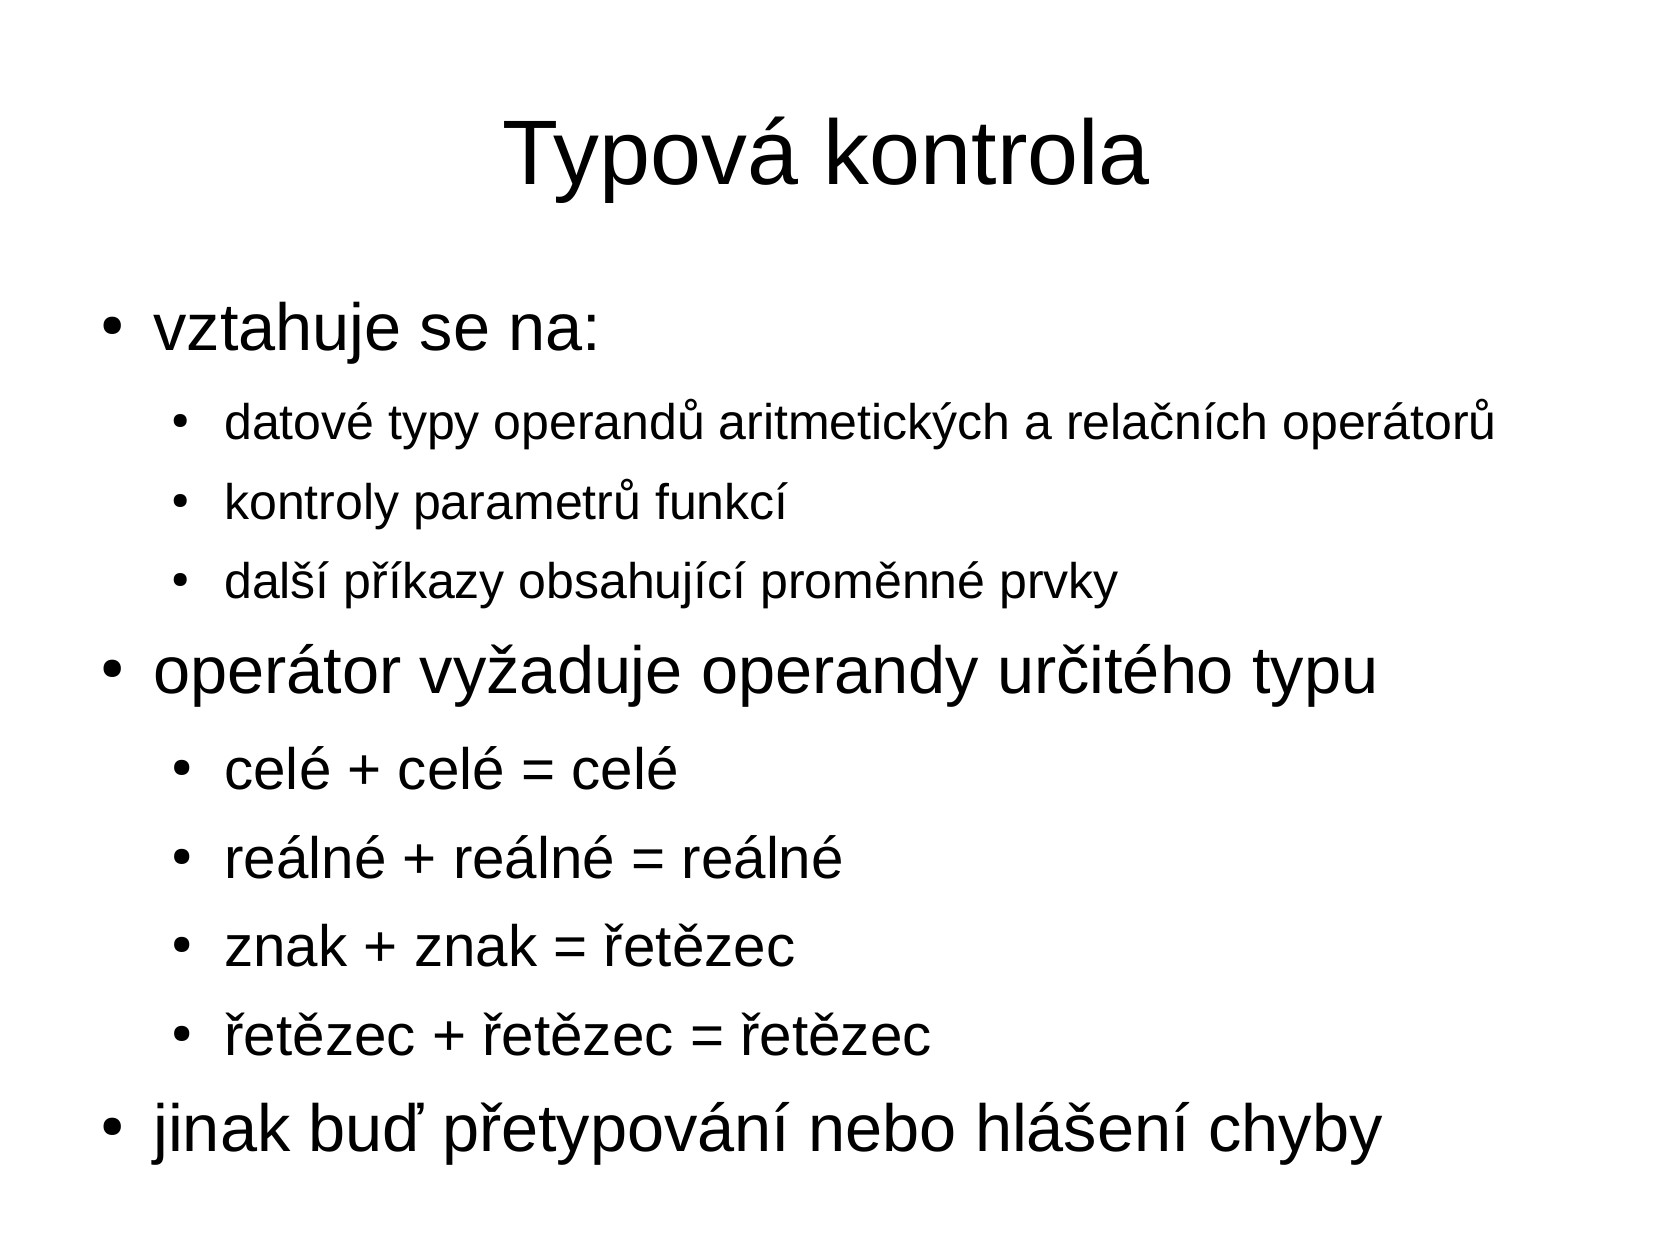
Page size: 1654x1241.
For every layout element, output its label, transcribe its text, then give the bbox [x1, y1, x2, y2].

title Typová kontrola [82, 56, 1571, 250]
list vztahuje se na: datové typy operandů aritmetických a relačních operátorů kontroly parametrů funkcí další příkazy obsahující proměnné prvky operátor vyžaduje operandy určitého typu celé + celé = celé reálné + reálné = reálné znak + znak = řetězec řetězec + řetězec = řetězec jinak buď přetypování nebo hlášení chyby [82, 290, 1571, 1166]
